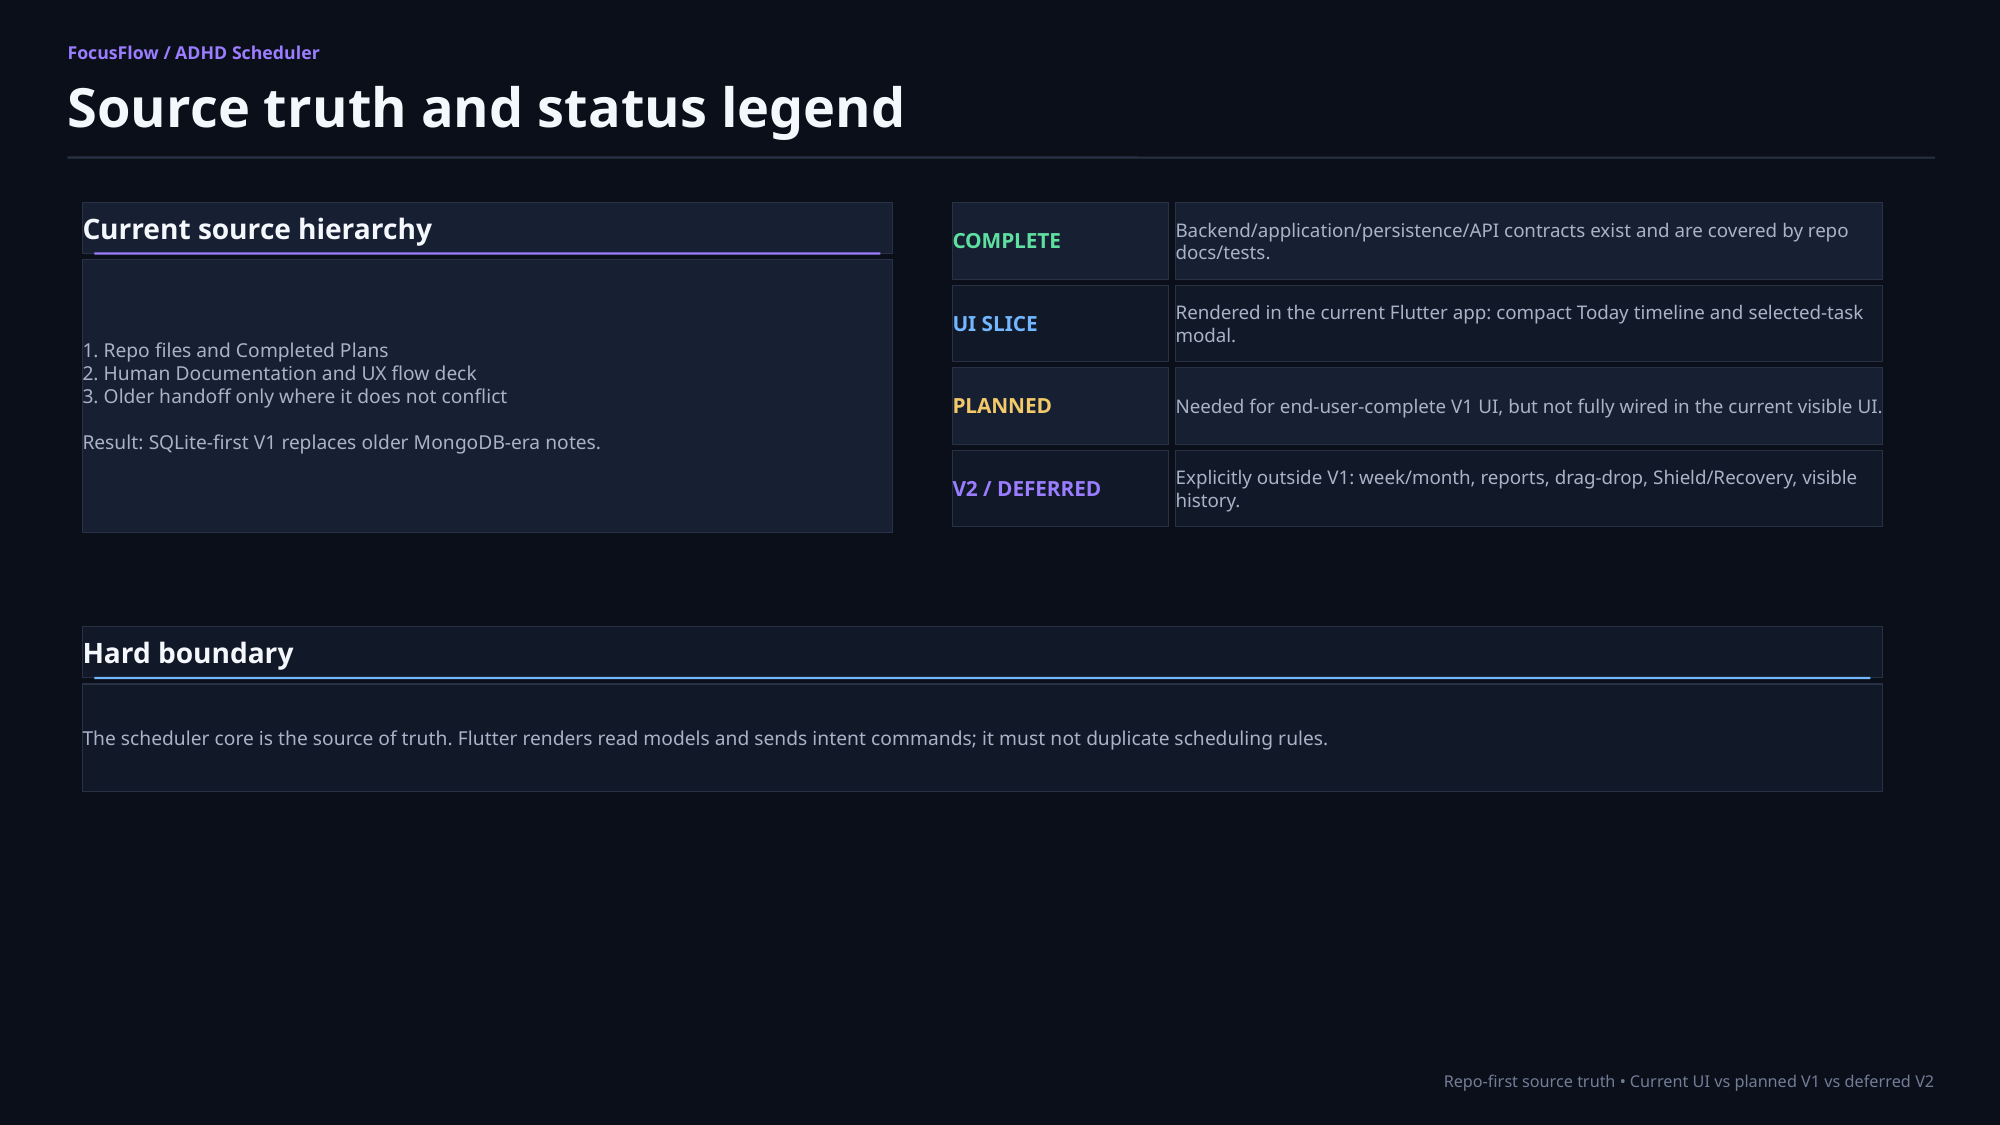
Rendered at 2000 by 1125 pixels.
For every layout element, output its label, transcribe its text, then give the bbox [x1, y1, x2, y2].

text_box Rendered in the current Flutter app: compact Today timeline and selected-task modal. [1175, 285, 1883, 362]
text_box UI SLICE [952, 285, 1169, 362]
text_box Backend/application/persistence/API contracts exist and are covered by repo docs/tests. [1175, 202, 1883, 279]
text_box Explicitly outside V1: week/month, reports, drag-drop, Shield/Recovery, visible history. [1175, 450, 1883, 527]
text_box Hard boundary [82, 626, 1883, 678]
text_box Current source hierarchy [82, 202, 893, 254]
text_box FocusFlow / ADHD Scheduler [67, 36, 923, 69]
text_box PLANNED [952, 367, 1169, 444]
text_box Repo-first source truth • Current UI vs planned V1 vs deferred V2 [1229, 1069, 1935, 1092]
text_box COMPLETE [952, 202, 1169, 279]
text_box The scheduler core is the source of truth. Flutter renders read models and sends intent commands; it must not duplicate scheduling rules. [82, 683, 1883, 792]
text_box 1. Repo files and Completed Plans 2. Human Documentation and UX flow deck 3. Older handoff only where it does not conflict Result: SQLite-first V1 replaces older MongoDB-era notes. [82, 259, 893, 533]
text_box Needed for end-user-complete V1 UI, but not fully wired in the current visible UI. [1175, 367, 1883, 444]
text_box V2 / DEFERRED [952, 450, 1169, 527]
text_box Source truth and status legend [67, 71, 1508, 140]
